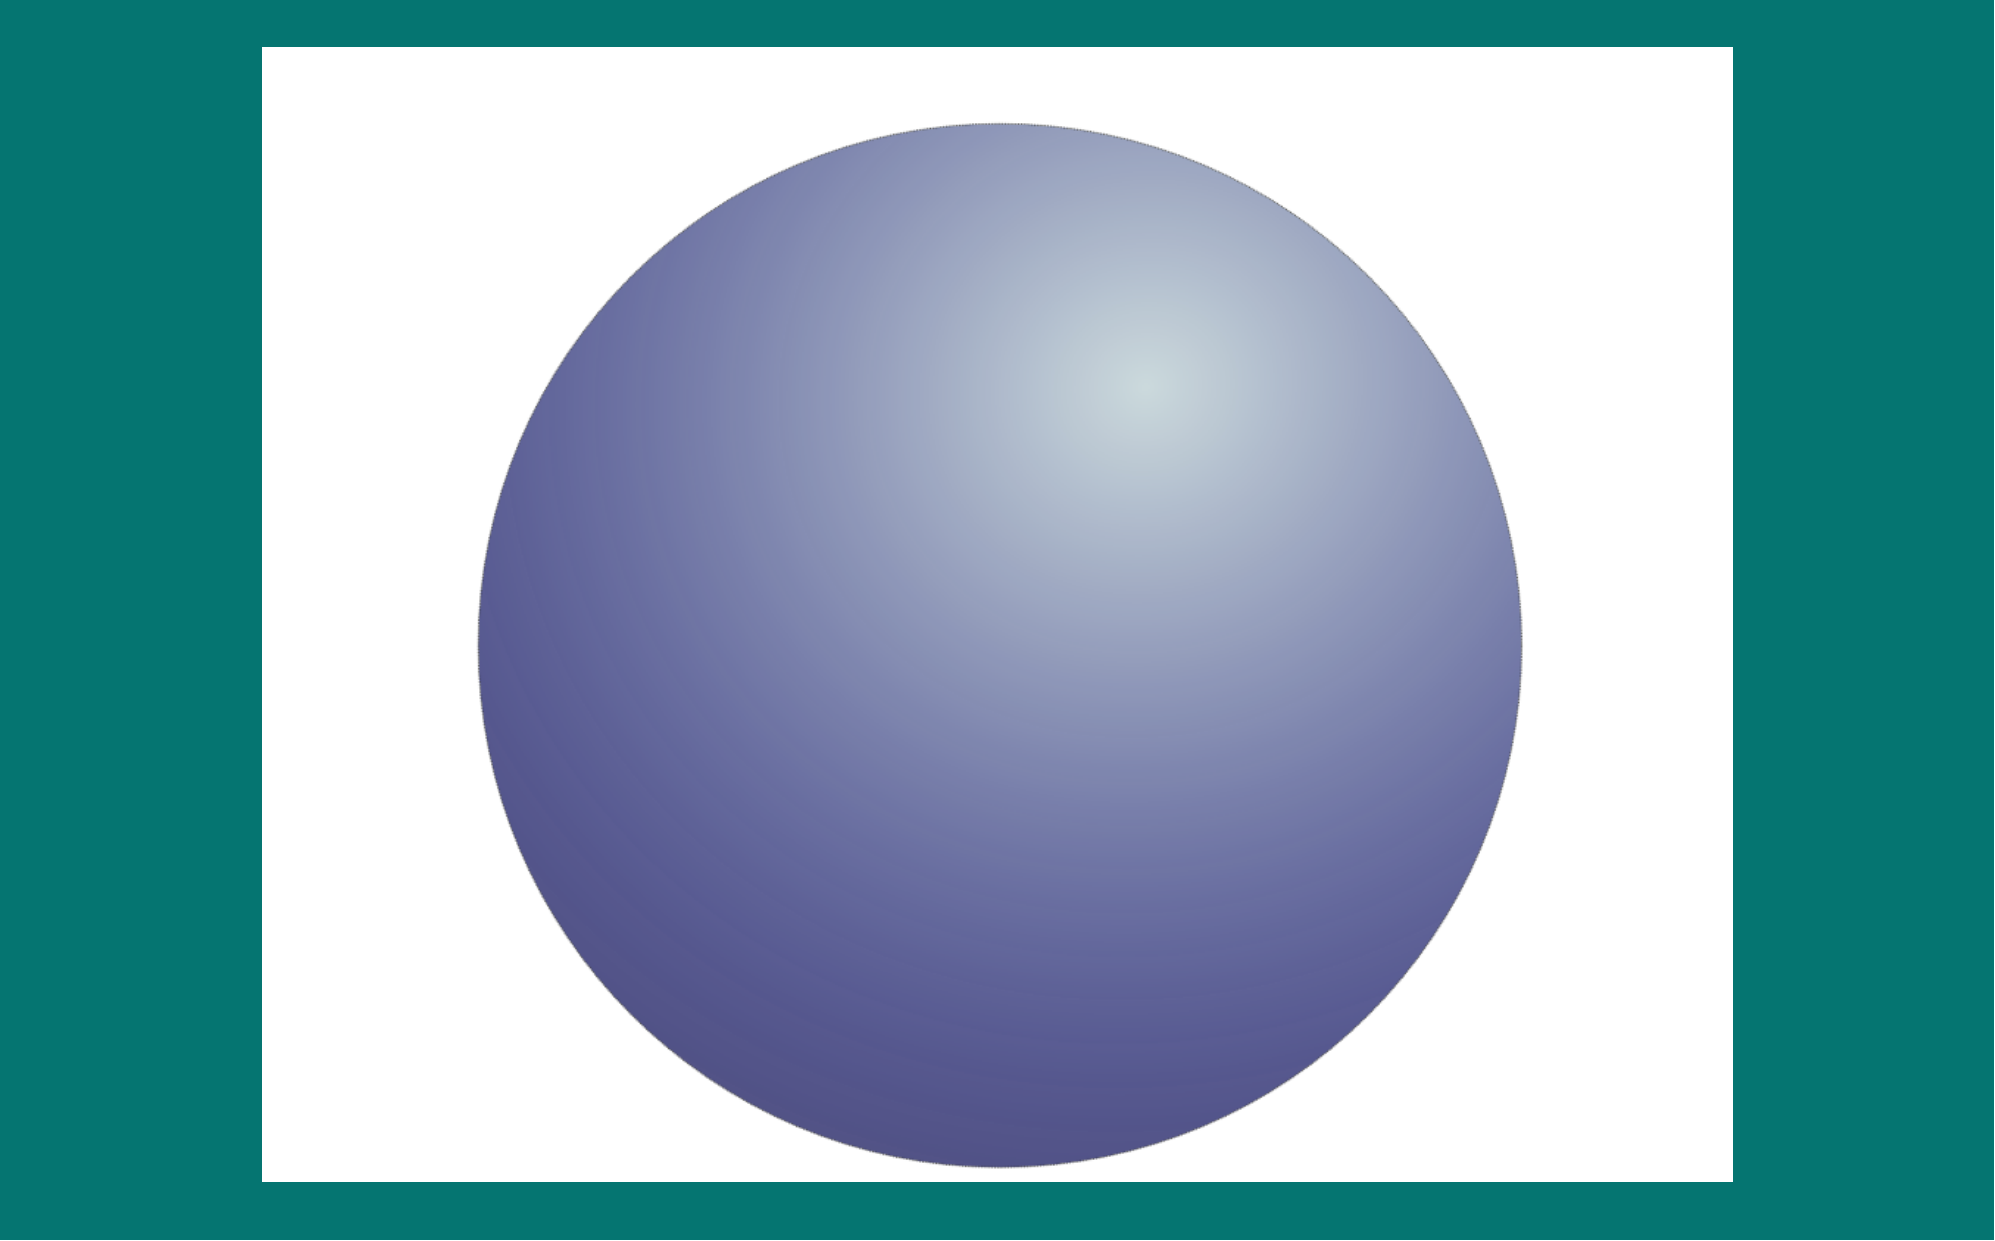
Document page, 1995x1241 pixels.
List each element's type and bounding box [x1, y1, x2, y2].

picture [262, 47, 1733, 1182]
